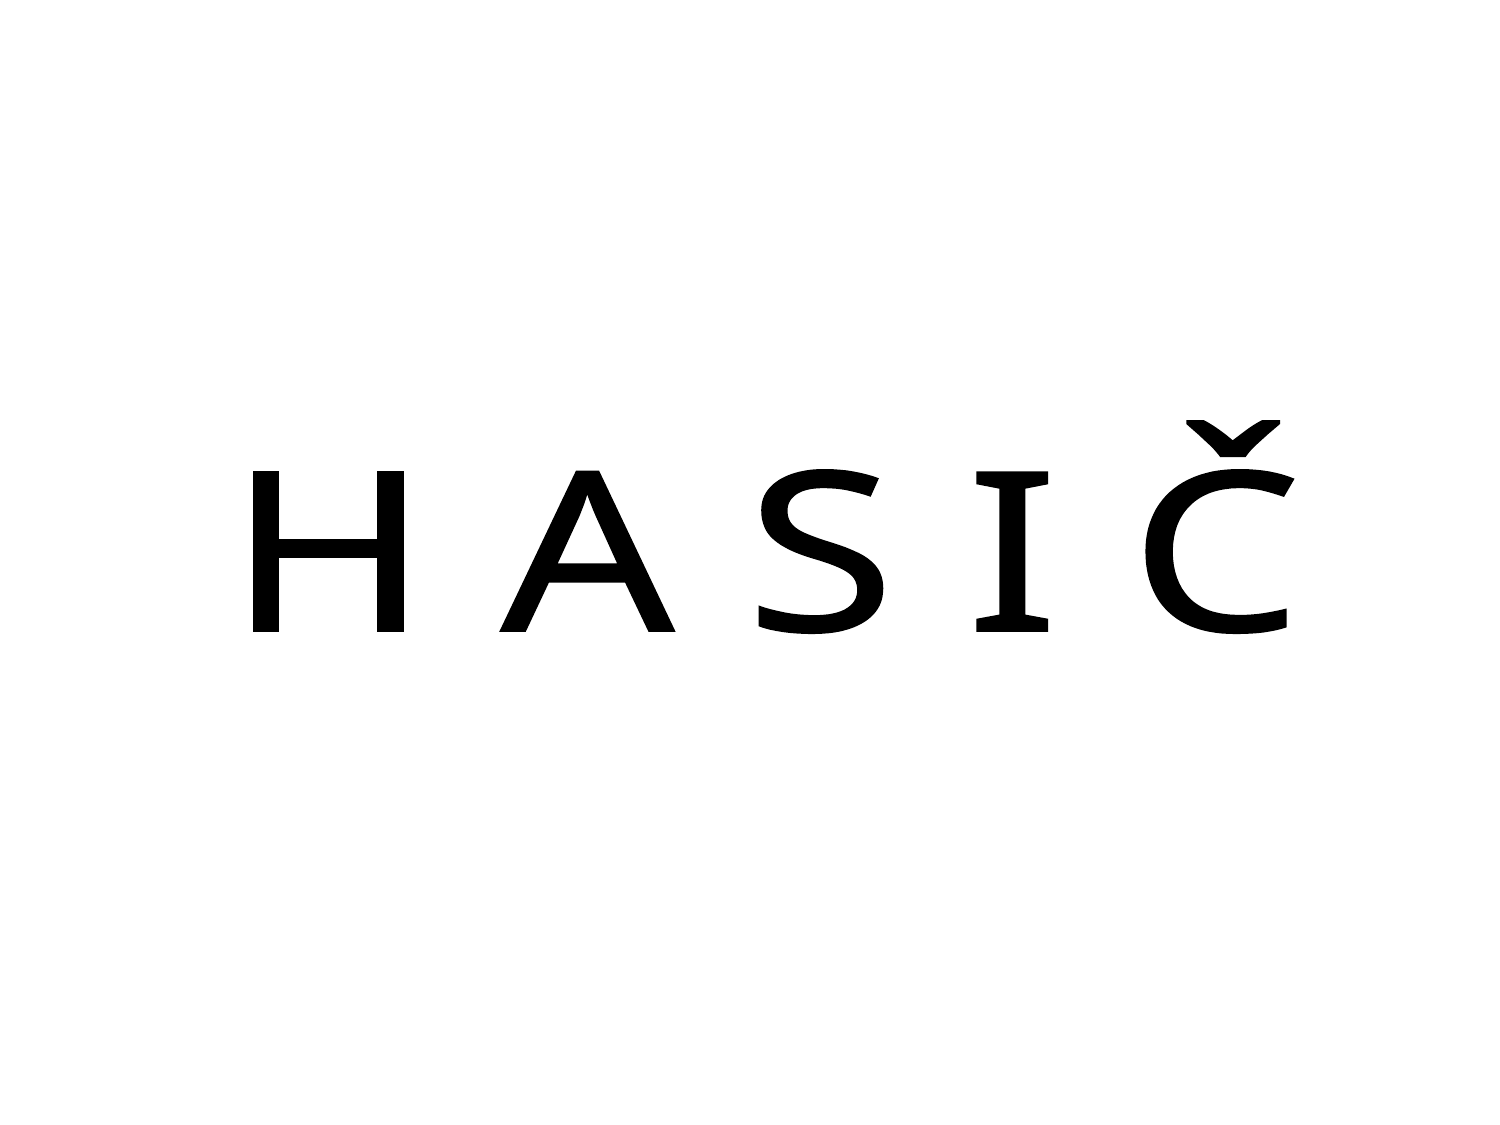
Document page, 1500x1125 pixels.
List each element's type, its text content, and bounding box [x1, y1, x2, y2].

text_box H A S I Č [253, 472, 403, 632]
text_box H A S I Č [977, 472, 1048, 632]
text_box H A S I Č [1187, 420, 1280, 457]
text_box H A S I Č [500, 471, 675, 632]
text_box H A S I Č [1146, 469, 1294, 634]
text_box H A S I Č [759, 469, 883, 634]
